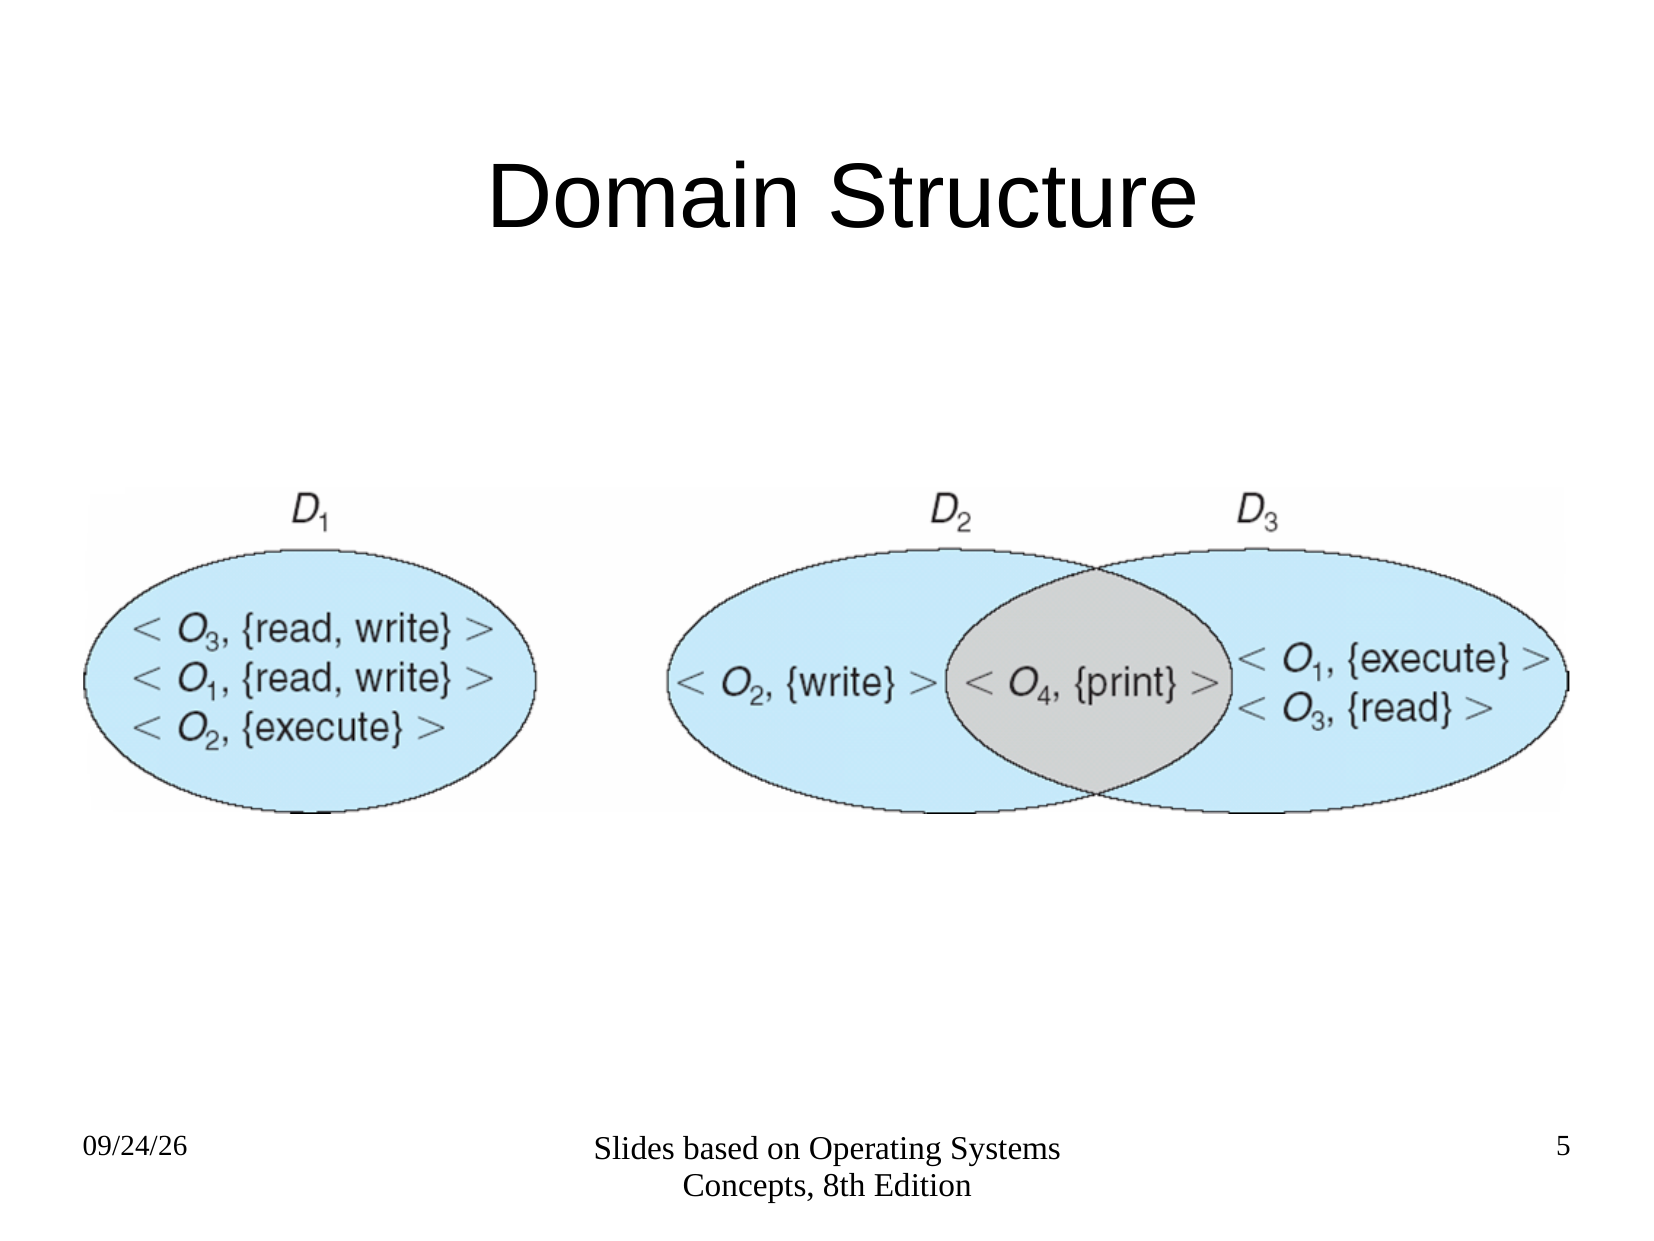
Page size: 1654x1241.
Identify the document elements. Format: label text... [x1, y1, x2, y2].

picture [82, 486, 1571, 814]
title Domain Structure [82, 49, 1571, 257]
